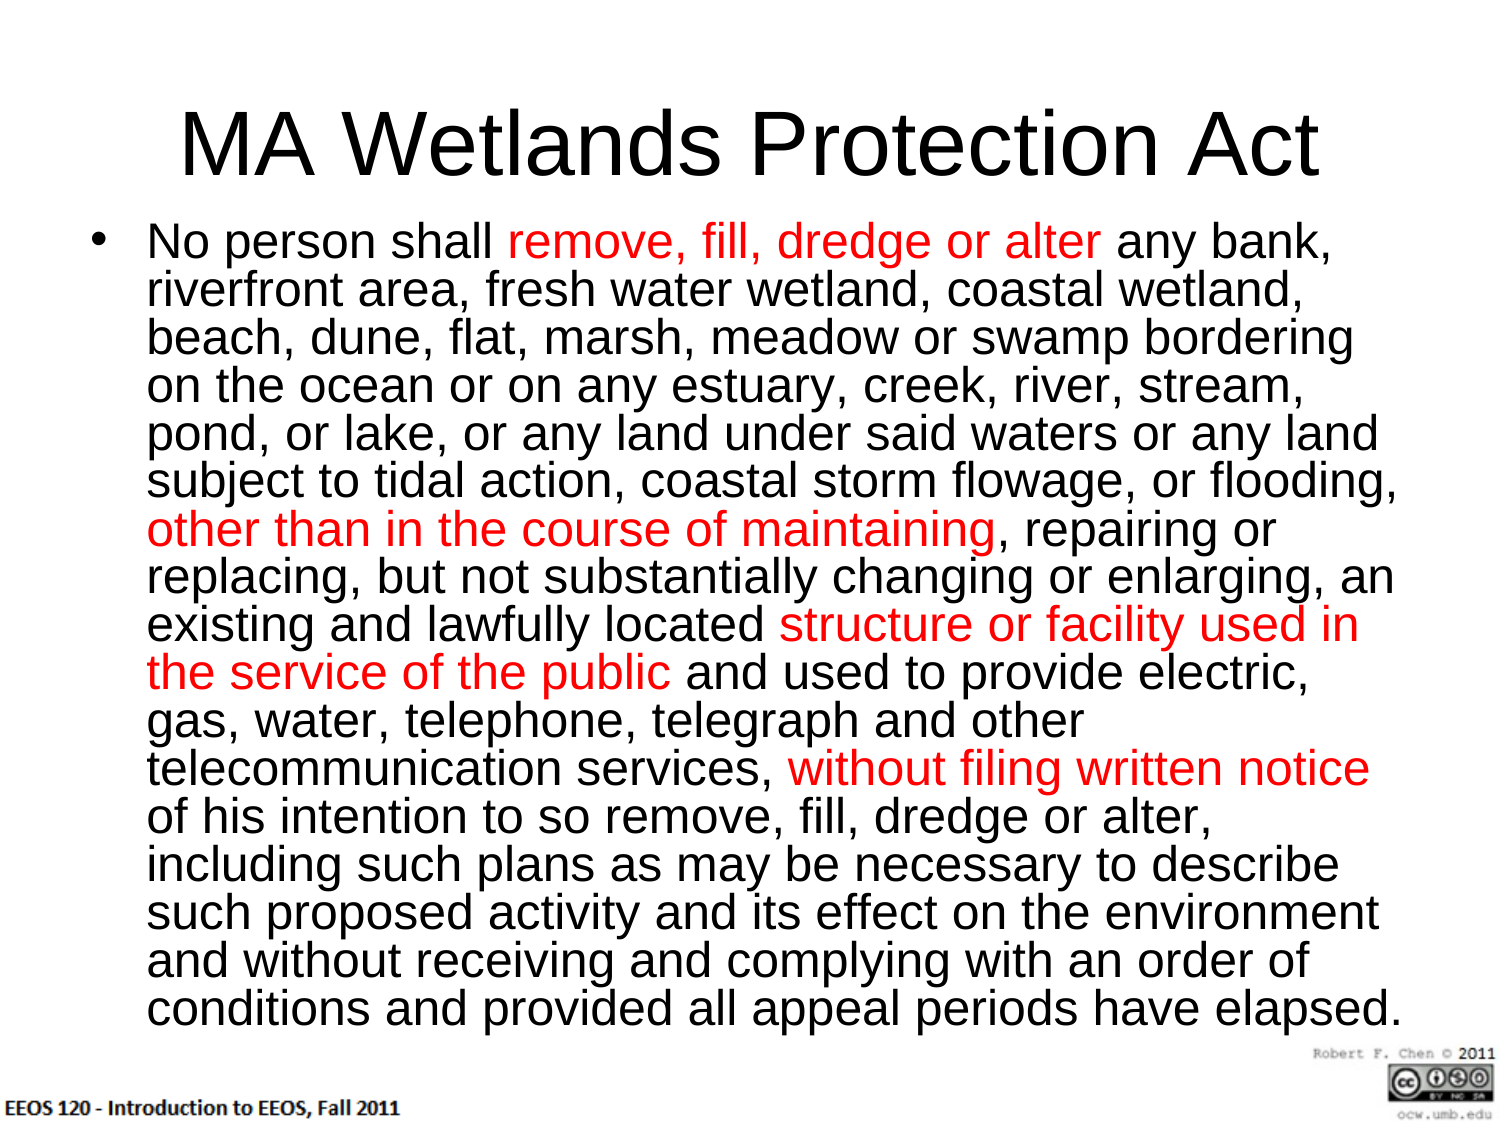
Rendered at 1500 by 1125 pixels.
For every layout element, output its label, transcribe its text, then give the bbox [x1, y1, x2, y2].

picture [0, 1090, 405, 1125]
title MA Wetlands Protection Act [75, 45, 1426, 212]
list No person shall remove, fill, dredge or alter any bank, riverfront area, fresh water wetland, coastal wetland, beach, dune, flat, marsh, meadow or swamp bordering on the ocean or on any estuary, creek, river, stream, pond, or lake, or any land under said waters or any land subject to tidal action, coastal storm flowage, or flooding, other than in the course of maintaining, repairing or replacing, but not substantially changing or enlarging, an existing and lawfully located structure or facility used in the service of the public and used to provide electric, gas, water, telephone, telegraph and other telecommunication services, without filing written notice of his intention to so remove, fill, dredge or alter, including such plans as may be necessary to describe such proposed activity and its effect on the environment and without receiving and complying with an order of conditions and provided all appeal periods have elapsed. [75, 212, 1426, 1043]
picture [1304, 1042, 1500, 1125]
